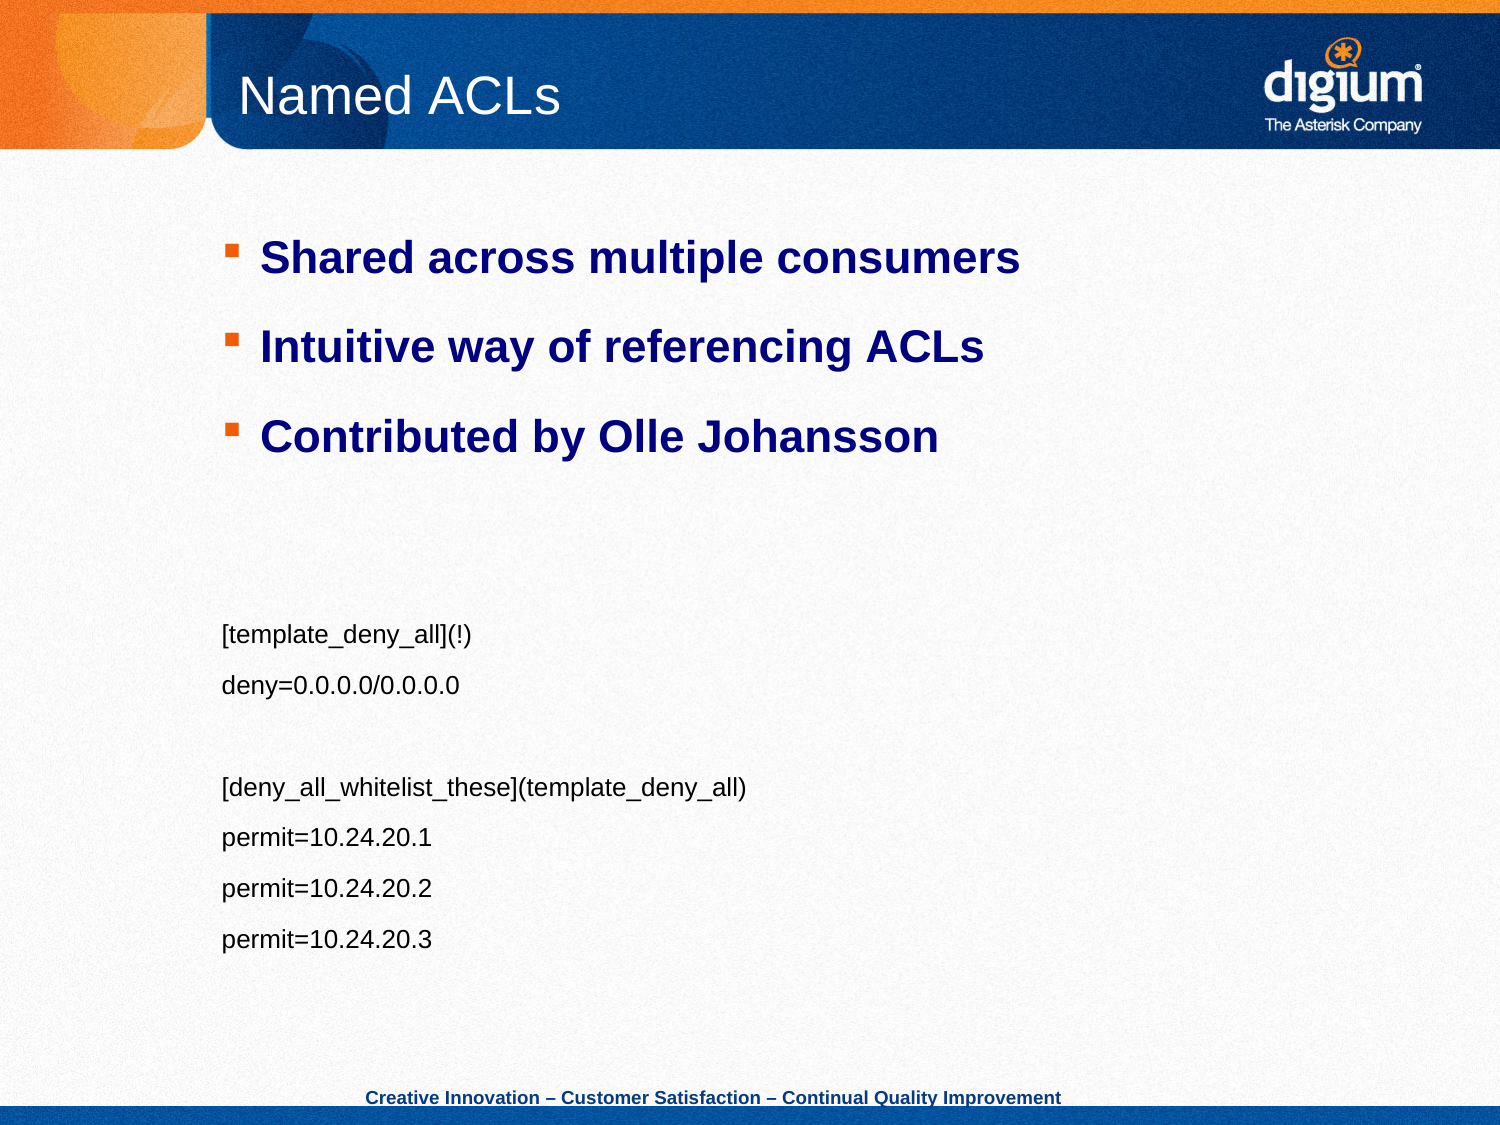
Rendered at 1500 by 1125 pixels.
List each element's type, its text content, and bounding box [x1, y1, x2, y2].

list [template_deny_all](!) deny=0.0.0.0/0.0.0.0 [deny_all_whitelist_these](template_deny_all) permit=10.24.20.1 permit=10.24.20.2 permit=10.24.20.3 [206, 612, 1301, 967]
title Named ACLs [238, 27, 1243, 127]
picture [0, 0, 1500, 1125]
list Shared across multiple consumers Intuitive way of referencing ACLs Contributed by Olle Johansson [206, 224, 1301, 579]
